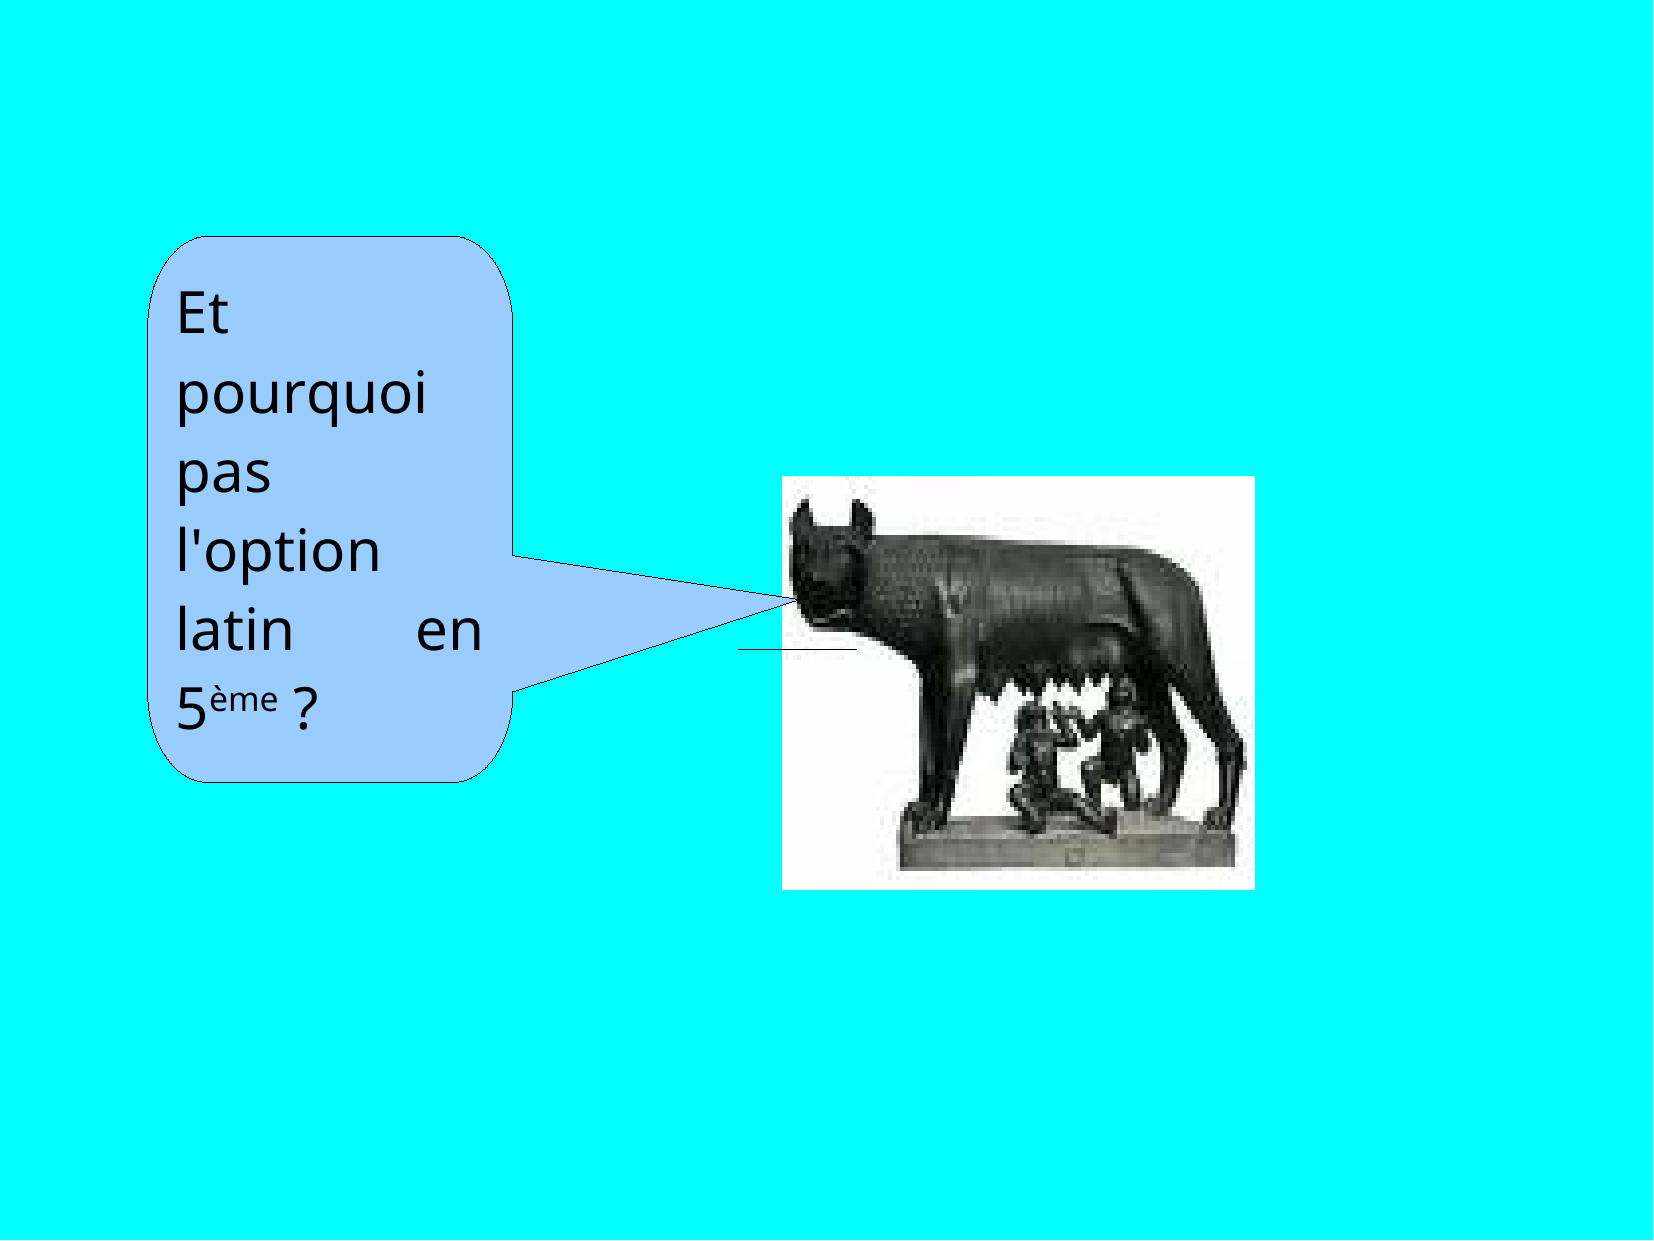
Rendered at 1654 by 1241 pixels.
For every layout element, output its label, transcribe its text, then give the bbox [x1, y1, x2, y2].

chart [82, 290, 1623, 1114]
text_box Et pourquoi pas l'option latin en 5ème ? [152, 236, 508, 290]
